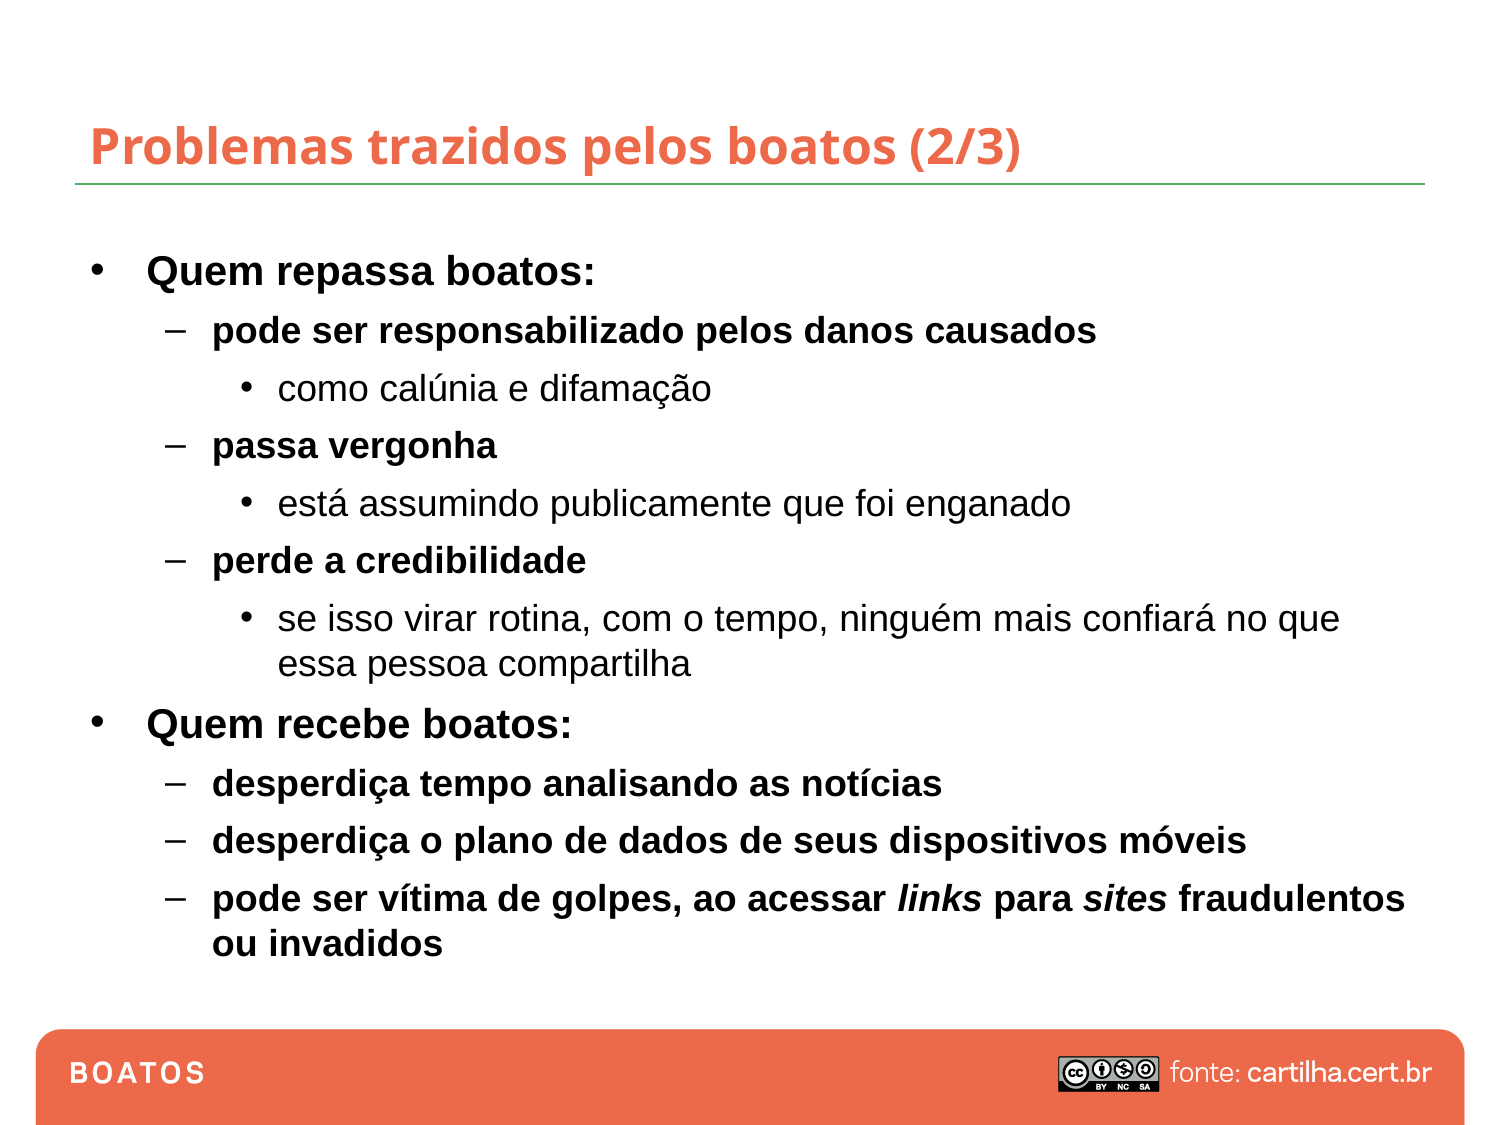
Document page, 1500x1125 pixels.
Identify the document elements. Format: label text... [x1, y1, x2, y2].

picture [0, 0, 1500, 1125]
title Problemas trazidos pelos boatos (2/3) [75, 54, 1425, 182]
list Quem repassa boatos: pode ser responsabilizado pelos danos causados como calúnia e difamação passa vergonha está assumindo publicamente que foi enganado perde a credibilidade se isso virar rotina, com o tempo, ninguém mais confiará no que essa pessoa compartilha Quem recebe boatos: desperdiça tempo analisando as notícias desperdiça o plano de dados de seus dispositivos móveis pode ser vítima de golpes, ao acessar links para sites fraudulentos ou invadidos [75, 236, 1425, 979]
